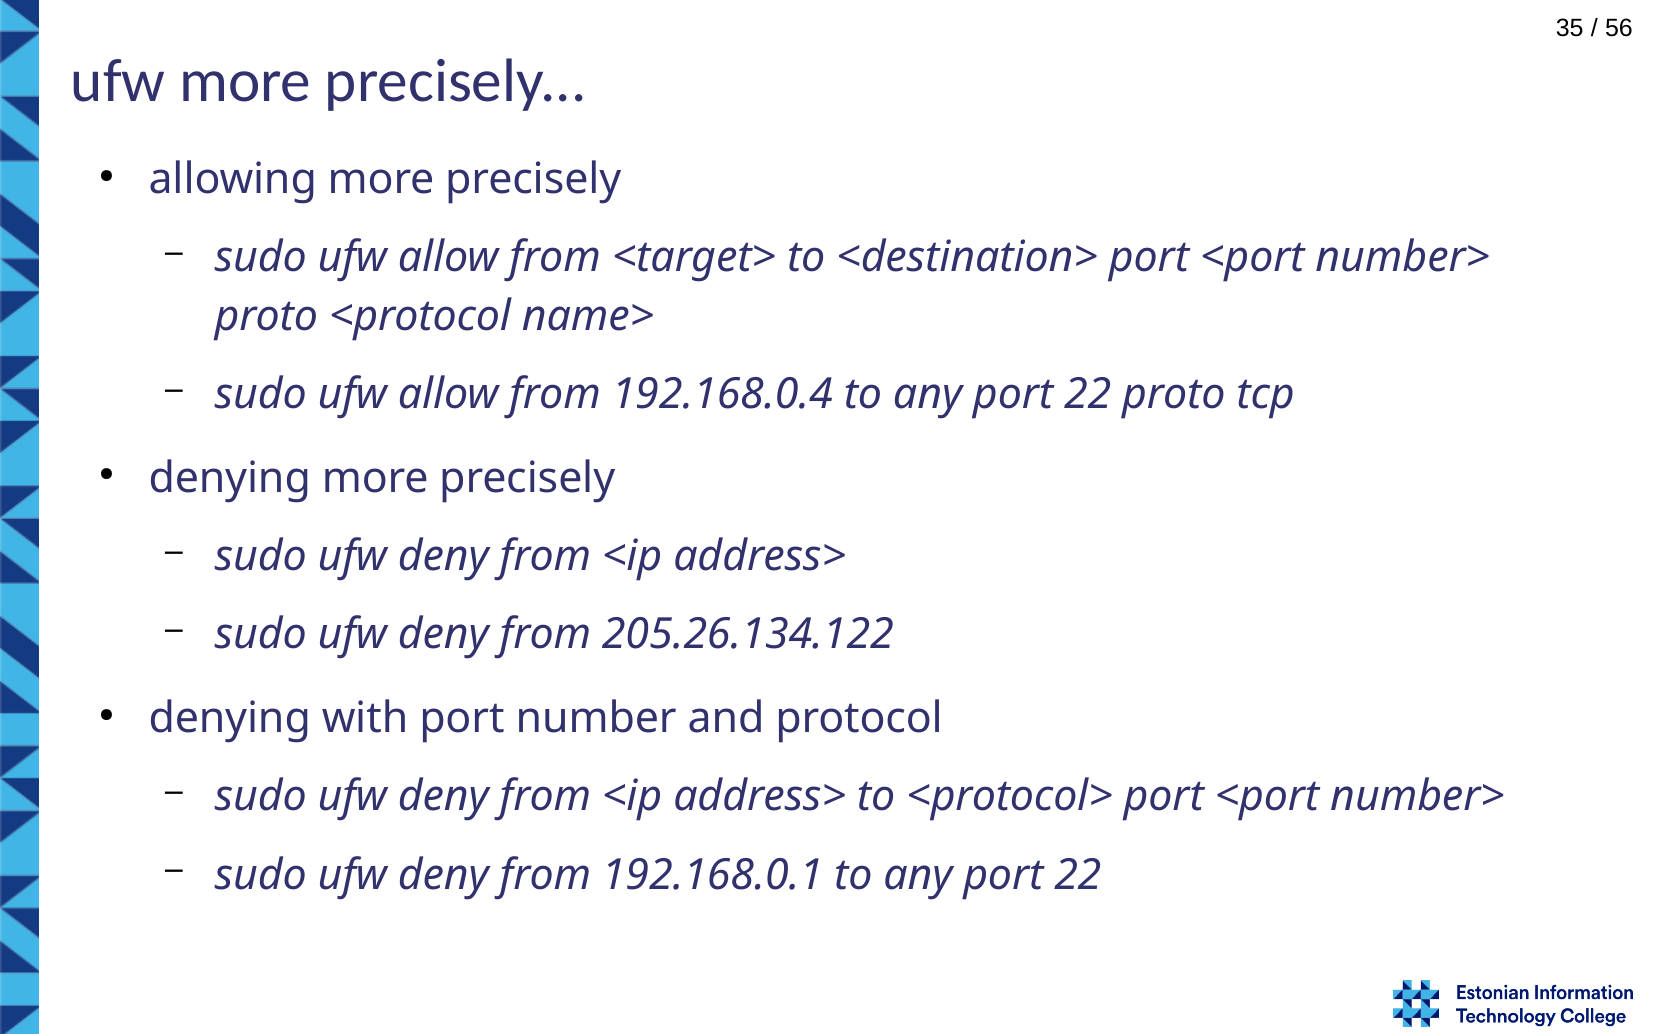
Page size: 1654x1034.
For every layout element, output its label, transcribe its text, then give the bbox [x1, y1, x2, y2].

picture [1393, 980, 1633, 1027]
list allowing more precisely sudo ufw allow from <target> to <destination> port <port number> proto <protocol name> sudo ufw allow from 192.168.0.4 to any port 22 proto tcp denying more precisely sudo ufw deny from <ip address> sudo ufw deny from 205.26.134.122 denying with port number and protocol sudo ufw deny from <ip address> to <protocol> port <port number> sudo ufw deny from 192.168.0.1 to any port 22 [82, 147, 1595, 915]
title ufw more precisely... [70, 41, 1630, 130]
